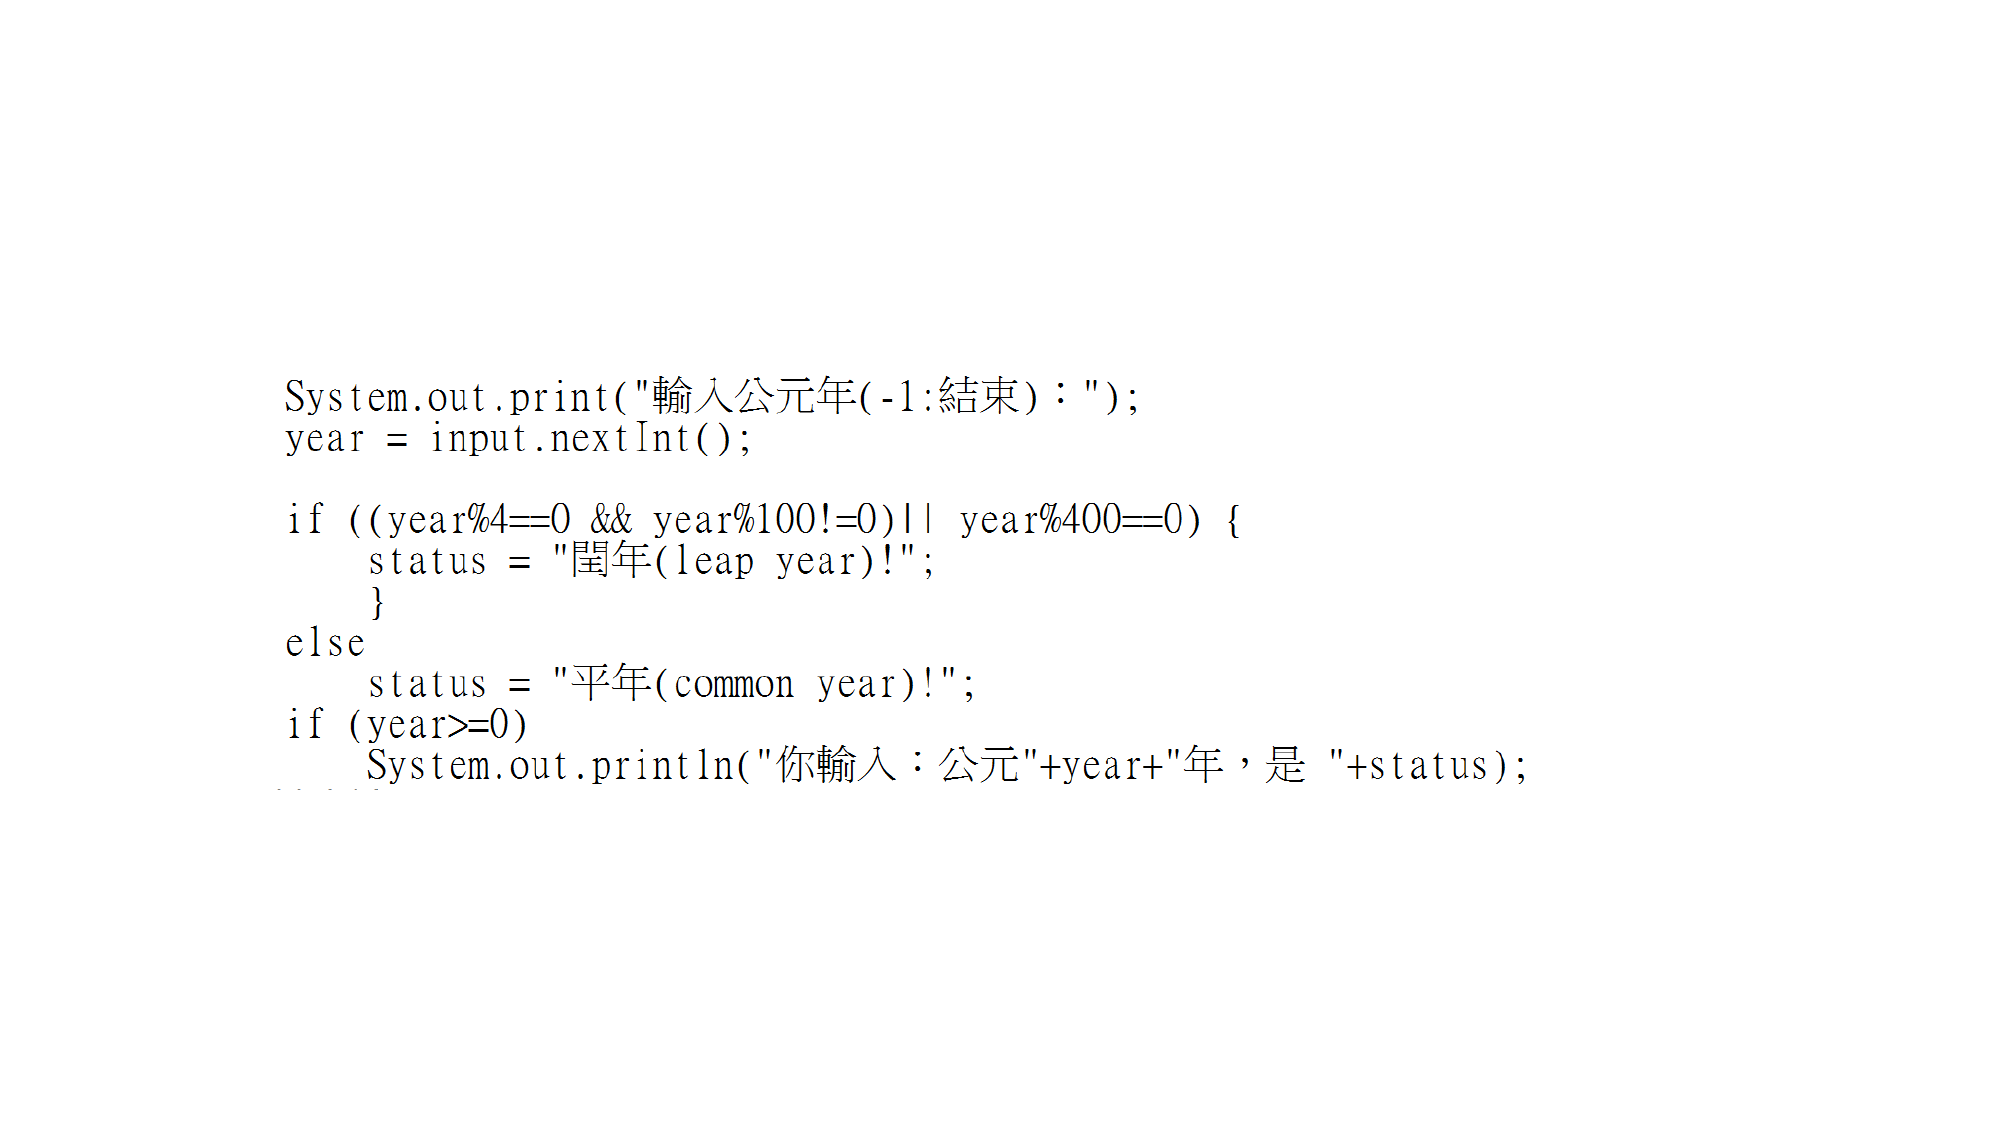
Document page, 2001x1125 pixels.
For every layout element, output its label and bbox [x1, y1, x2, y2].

picture [249, 375, 1537, 790]
